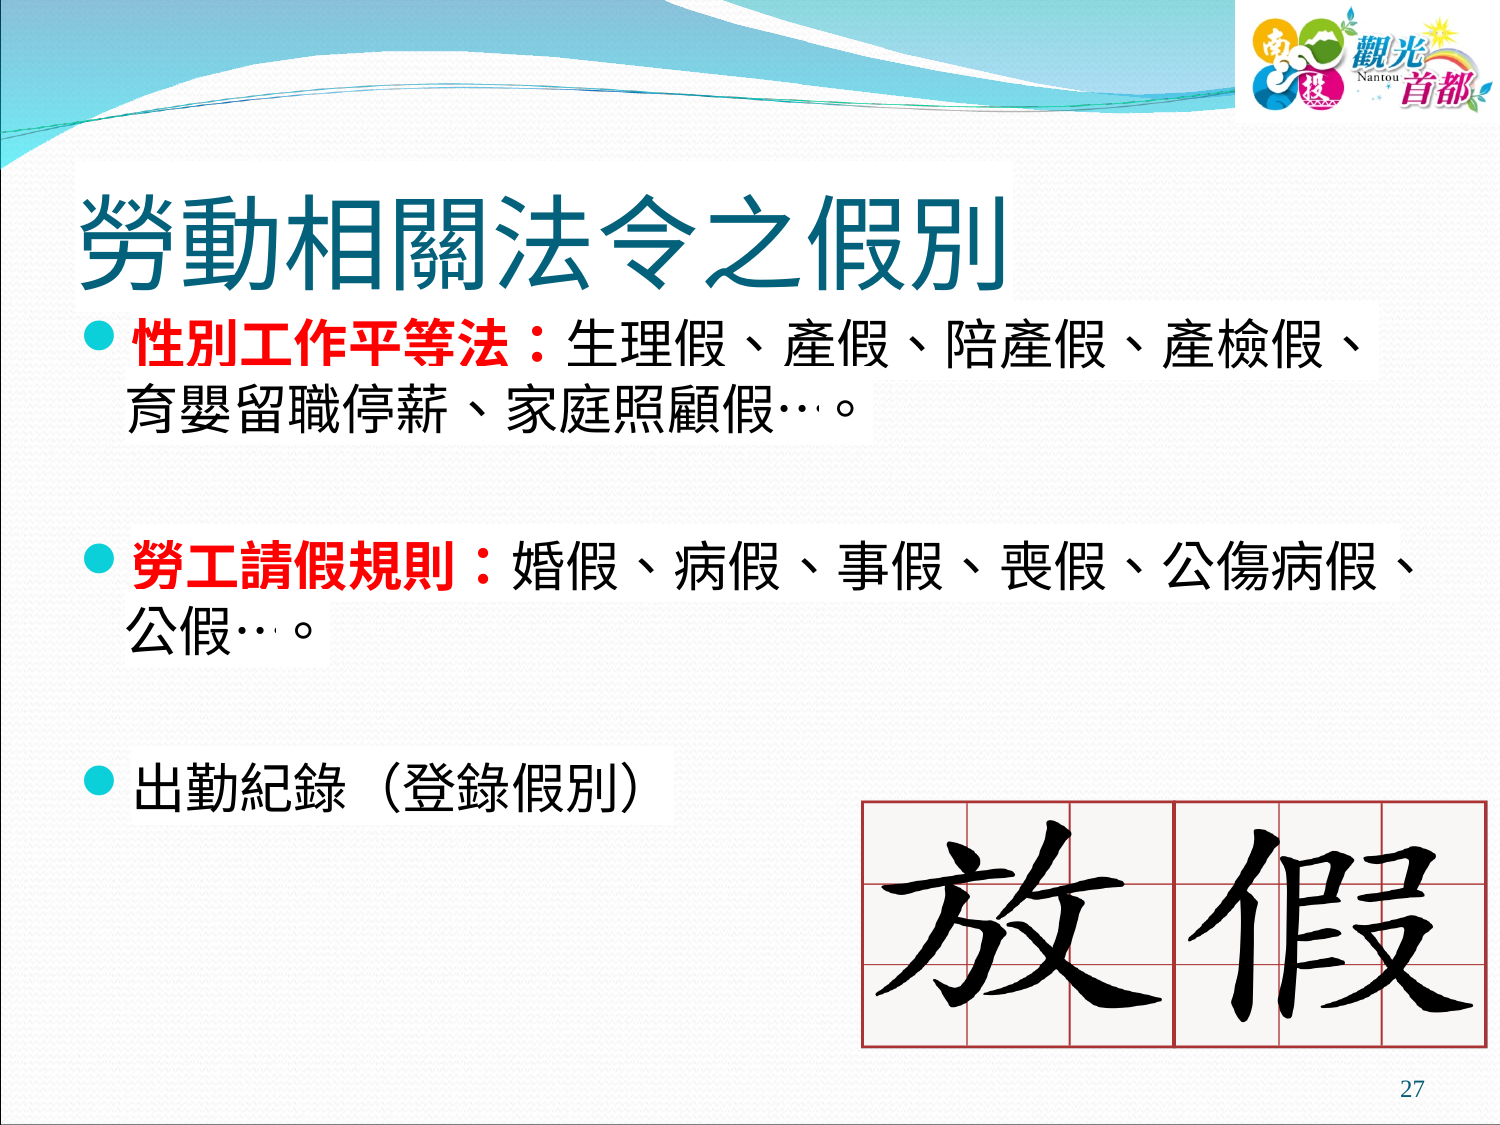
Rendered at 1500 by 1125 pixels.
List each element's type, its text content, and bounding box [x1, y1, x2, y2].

title 勞動相關法令之假別 [75, 115, 1426, 304]
text_box <編號> [1299, 1042, 1426, 1103]
list 性別工作平等法：生理假、產假、陪產假、產檢假、育嬰留職停薪、家庭照顧假…。 勞工請假規則：婚假、病假、事假、喪假、公傷病假、公假…。 出勤紀錄（登錄假別） [64, 302, 1415, 1023]
picture [0, 0, 1500, 1125]
